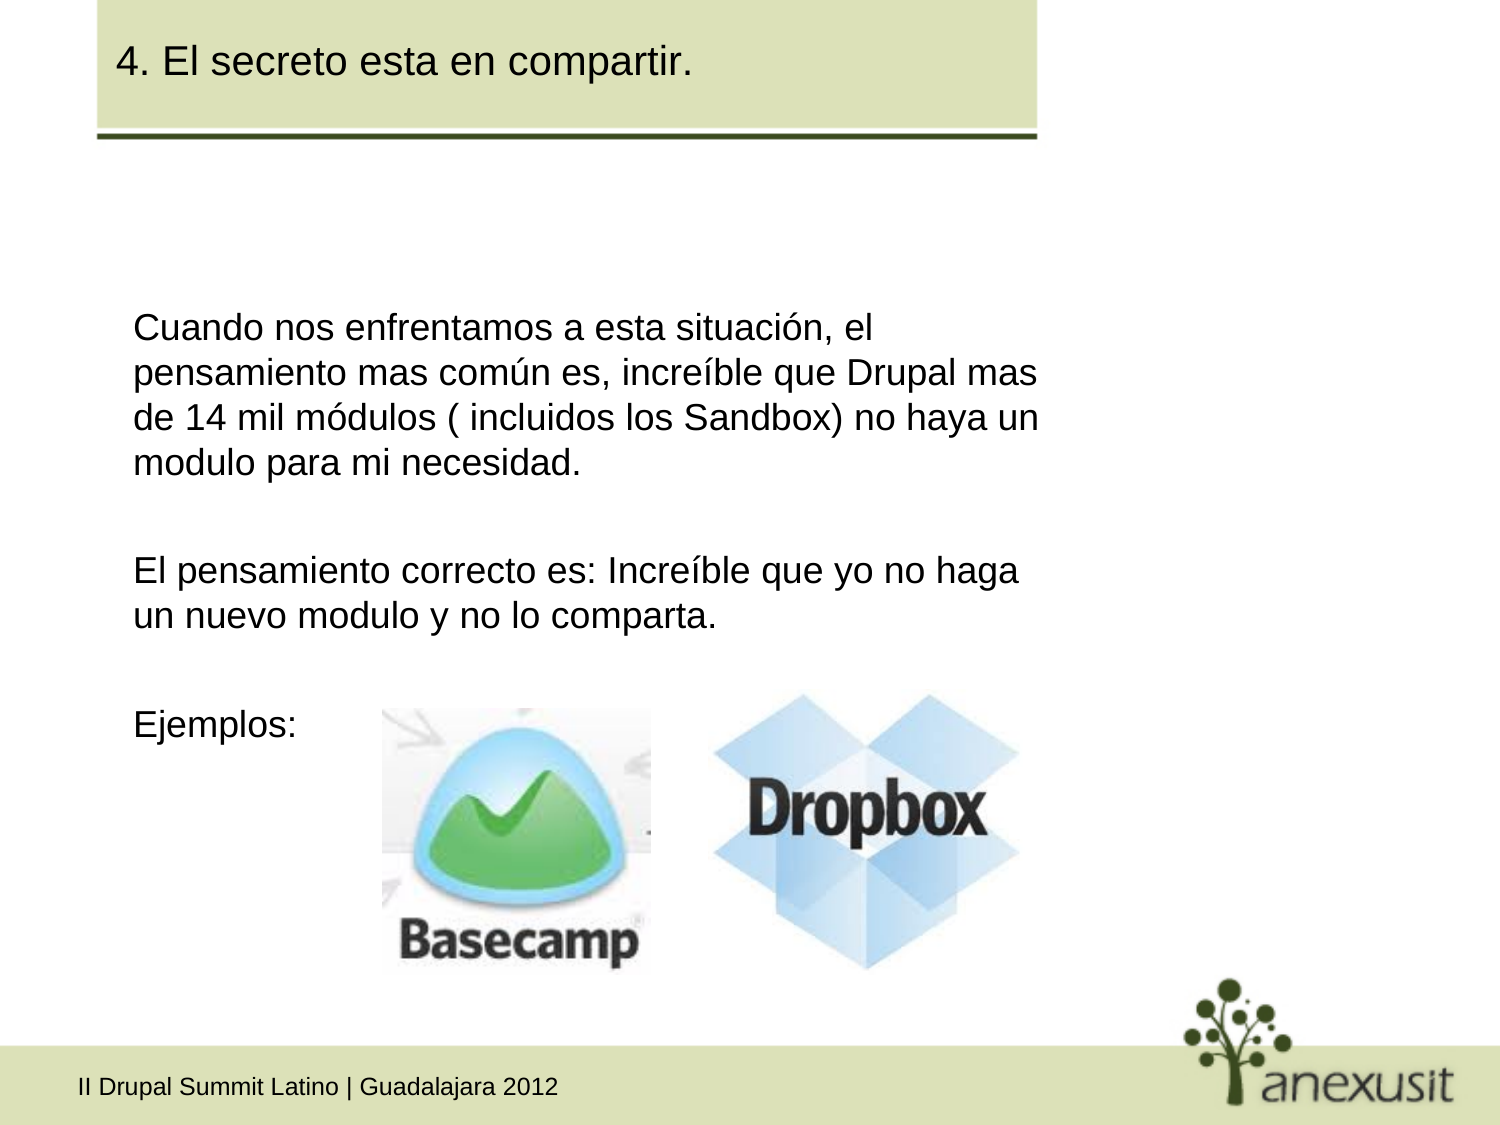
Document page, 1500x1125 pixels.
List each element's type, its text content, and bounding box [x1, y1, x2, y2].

text_box Cuando nos enfrentamos a esta situación, el pensamiento mas común es, increíble que Drupal mas de 14 mil módulos ( incluidos los Sandbox) no haya un modulo para mi necesidad. El pensamiento correcto es: Increíble que yo no haga un nuevo modulo y no lo comparta. Ejemplos: [118, 295, 1064, 791]
picture [0, 0, 1500, 1125]
text_box 4. El secreto esta en compartir. [100, 0, 827, 119]
text_box II Drupal Summit Latino | Guadalajara 2012 [63, 1062, 1064, 1109]
